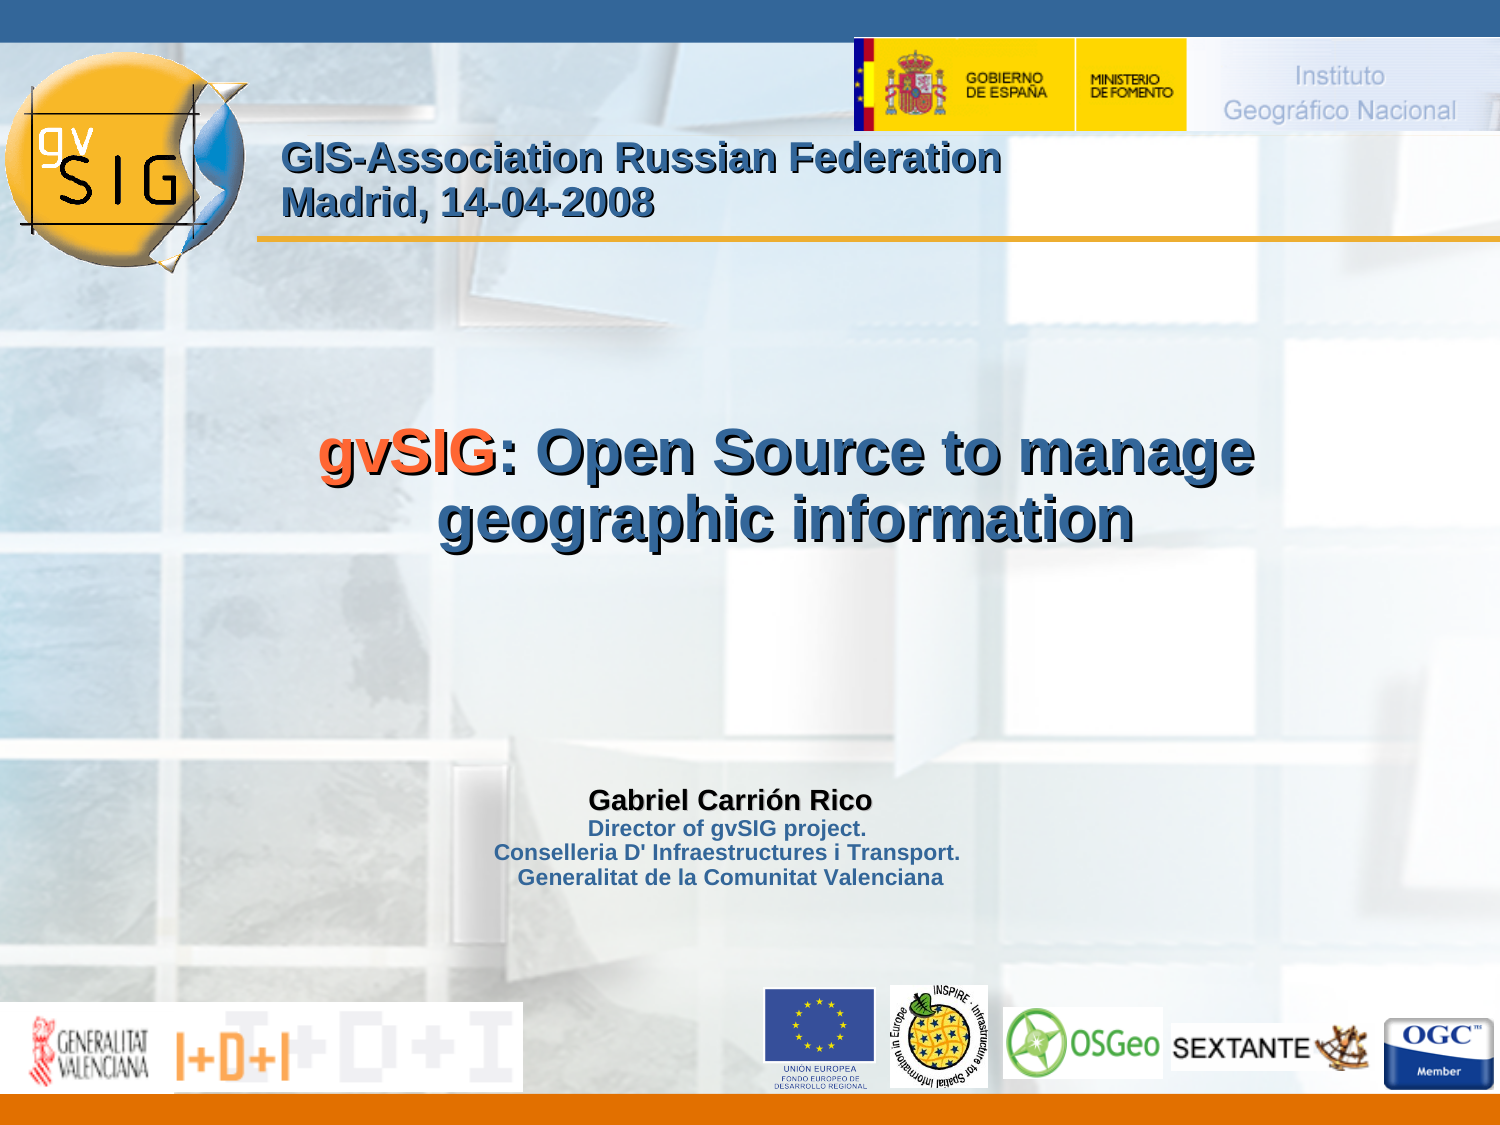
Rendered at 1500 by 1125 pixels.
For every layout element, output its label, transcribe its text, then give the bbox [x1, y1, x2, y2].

picture [890, 985, 988, 1088]
picture [763, 987, 876, 1089]
text_box GIS-Association Russian Federation Madrid, 14-04-2008 [265, 128, 1175, 237]
picture [0, 1002, 523, 1094]
picture [1384, 1018, 1494, 1090]
picture [854, 37, 1500, 131]
picture [0, 49, 250, 276]
text_box Gabriel Carrión Rico Director of gvSIG project. Conselleria D' Infraestructures i Transport. Generalitat de la Comunitat Valenciana [377, 776, 1084, 972]
picture [1003, 1007, 1163, 1079]
picture [1171, 1023, 1375, 1071]
text_box gvSIG: Open Source to manage geographic information [158, 411, 1414, 764]
